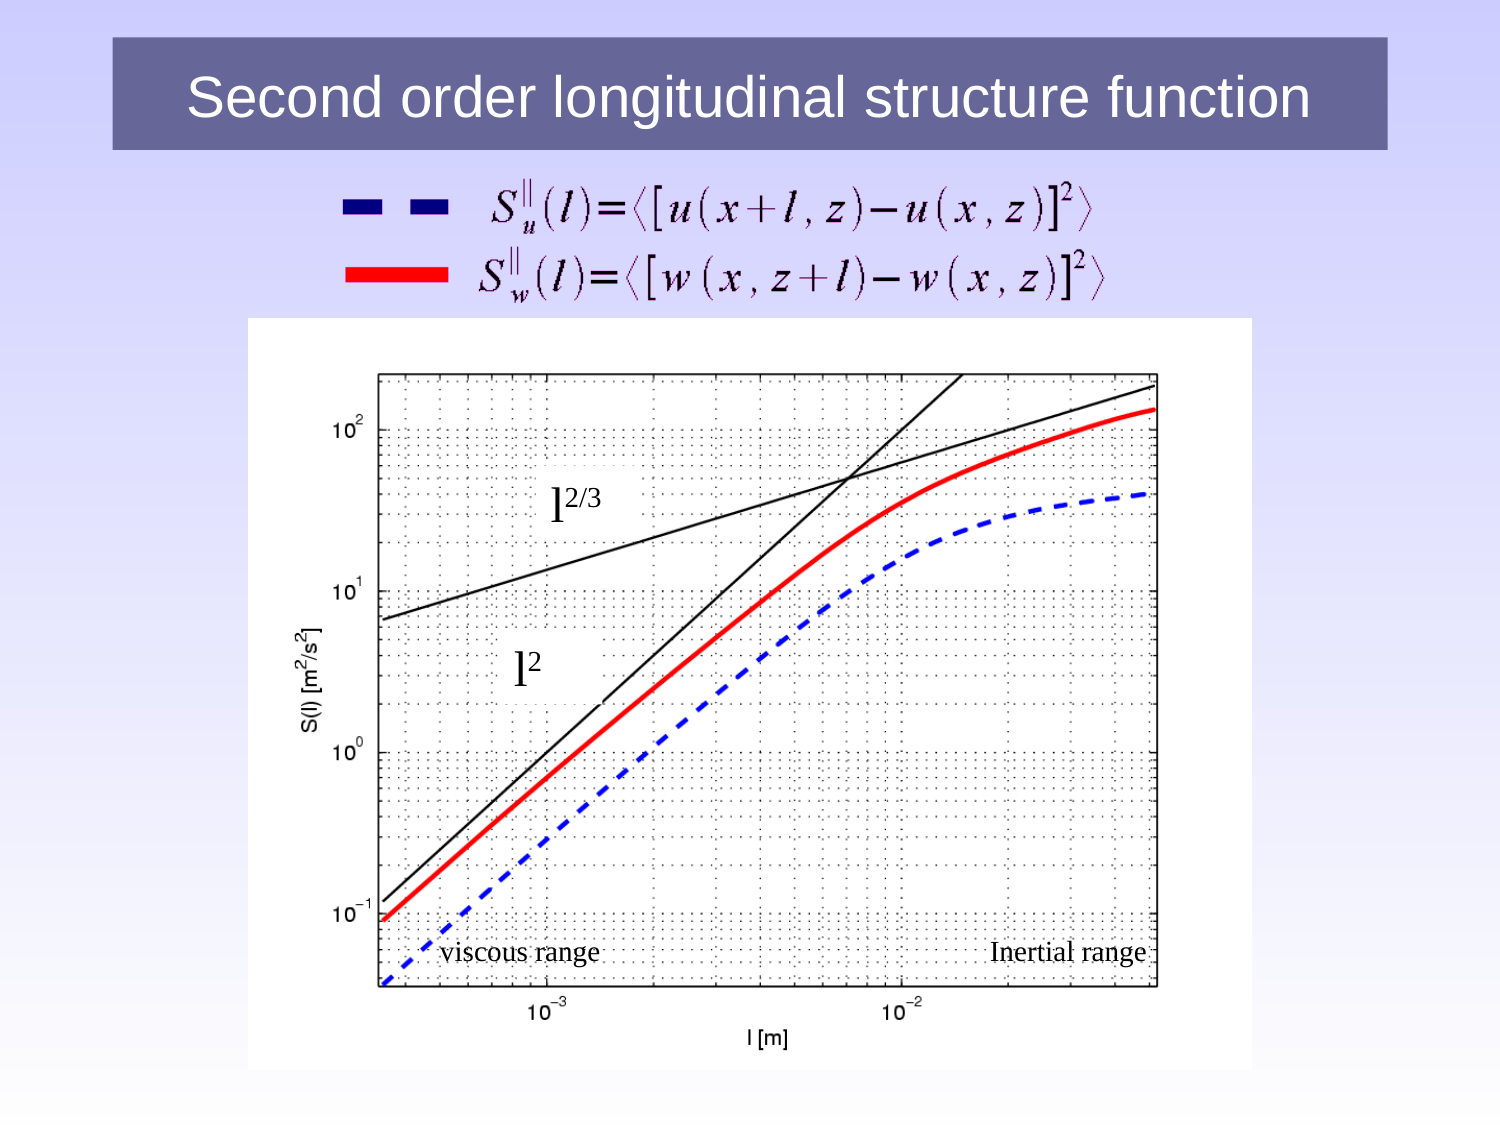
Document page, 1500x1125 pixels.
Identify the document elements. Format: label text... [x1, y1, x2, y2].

text_box l2 [498, 628, 603, 705]
text_box Second order longitudinal structure function [112, 37, 1388, 150]
text_box l2/3 [535, 465, 640, 541]
text_box viscous range [425, 924, 788, 976]
picture [329, 175, 1116, 312]
text_box Inertial range [975, 924, 1338, 976]
picture [248, 318, 1252, 1070]
